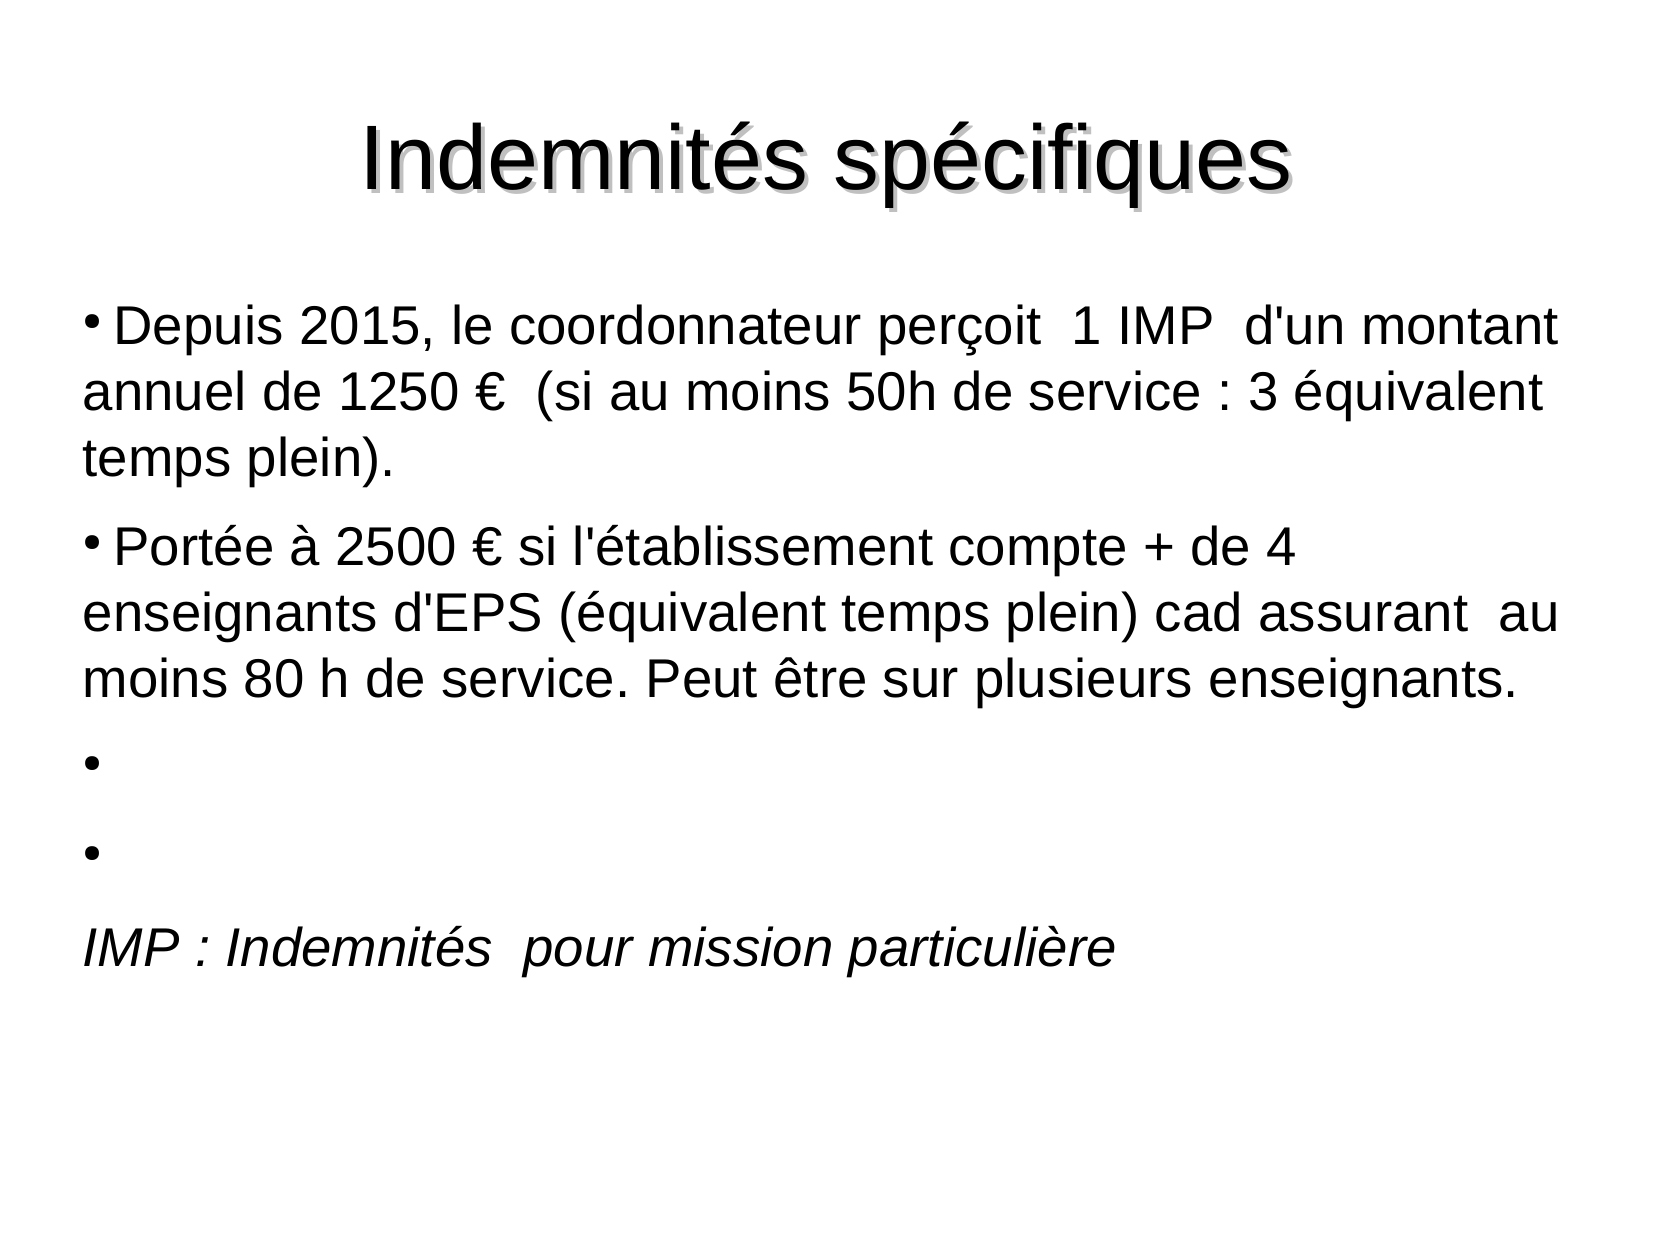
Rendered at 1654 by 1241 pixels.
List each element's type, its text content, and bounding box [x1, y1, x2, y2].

title Indemnités spécifiques [82, 49, 1571, 257]
list Depuis 2015, le coordonnateur perçoit 1 IMP d'un montant annuel de 1250 € (si au moins 50h de service : 3 équivalent temps plein). Portée à 2500 € si l'établissement compte + de 4 enseignants d'EPS (équivalent temps plein) cad assurant au moins 80 h de service. Peut être sur plusieurs enseignants. IMP : Indemnités pour mission particulière [82, 290, 1571, 1010]
